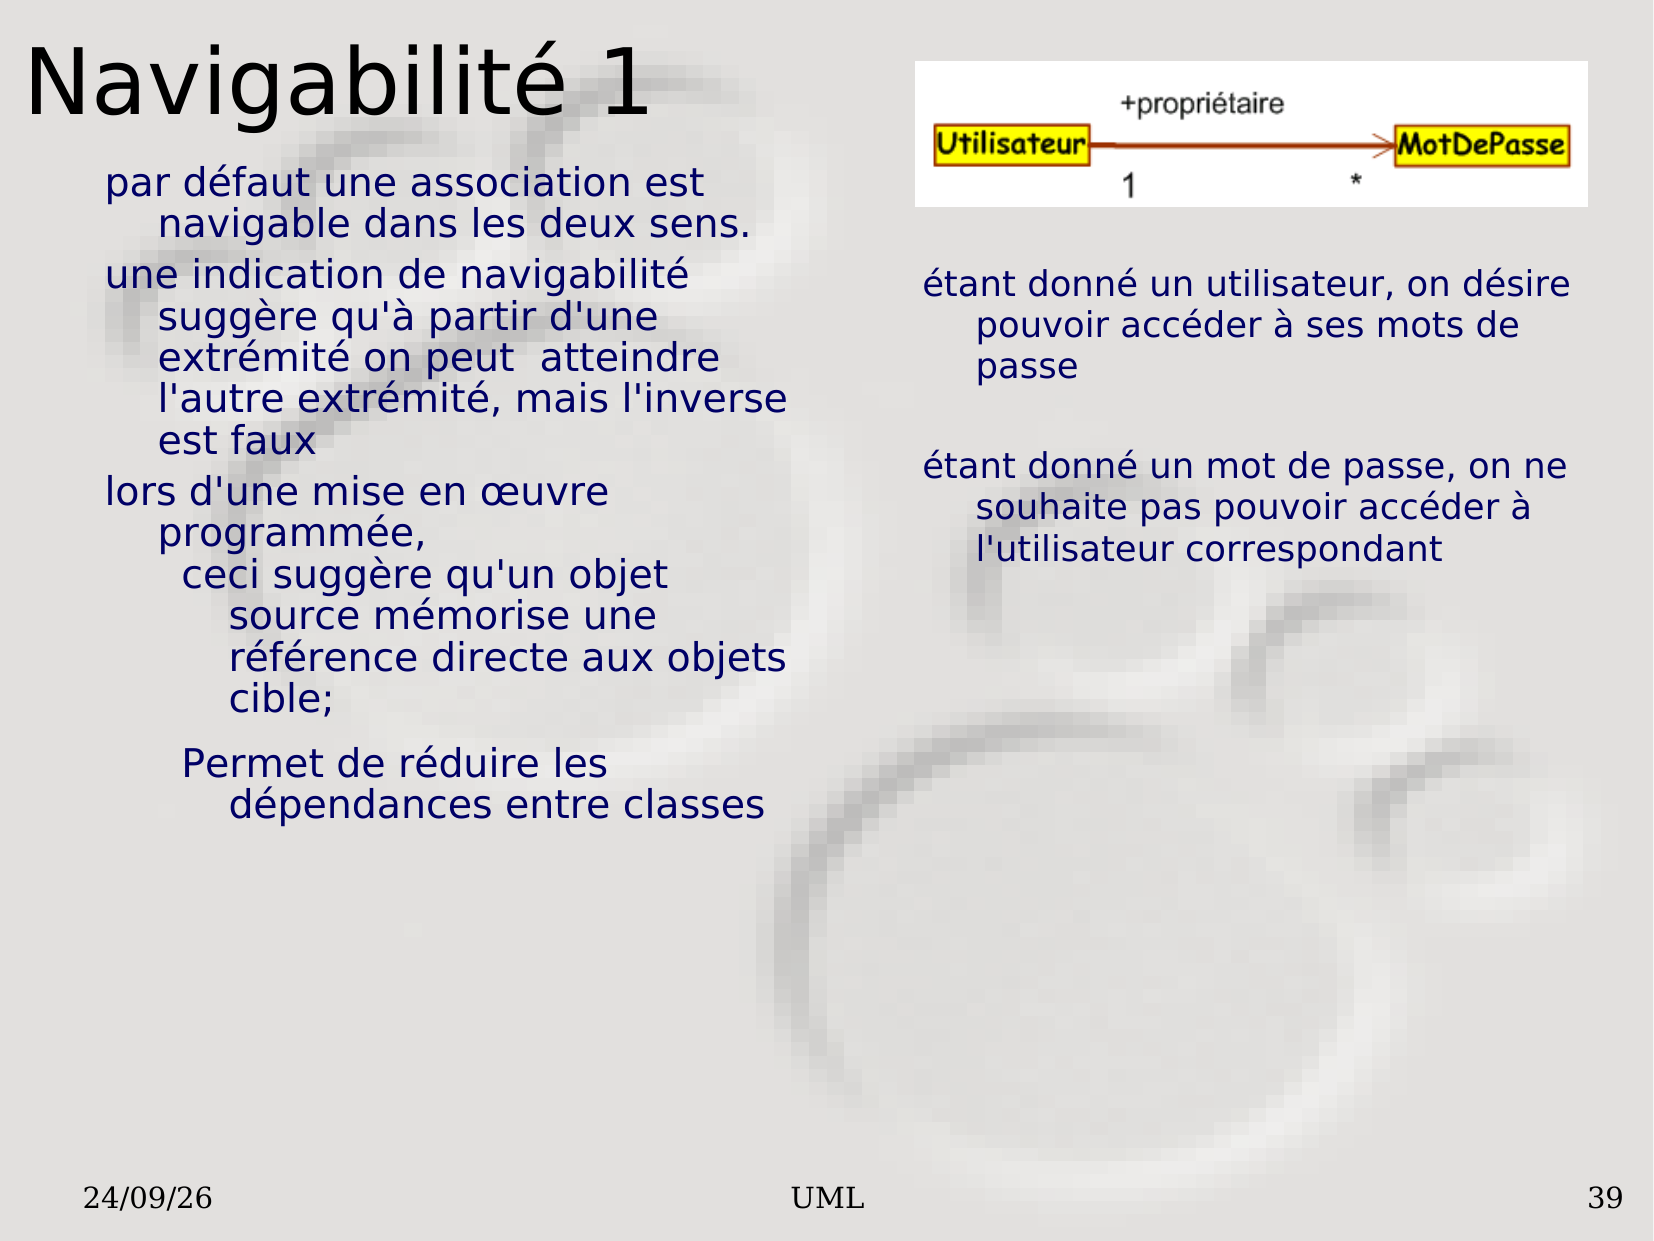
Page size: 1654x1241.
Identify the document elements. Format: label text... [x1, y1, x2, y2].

picture [0, 0, 1654, 1241]
title Navigabilité 1 [8, 21, 1538, 144]
list par défaut une association est navigable dans les deux sens. une indication de navigabilité suggère qu'à partir d'une extrémité on peut atteindre l'autre extrémité, mais l'inverse est faux lors d'une mise en œuvre programmée, ceci suggère qu'un objet source mémorise une référence directe aux objets cible; Permet de réduire les dépendances entre classes [72, 155, 822, 905]
list étant donné un utilisateur, on désire pouvoir accéder à ses mots de passe étant donné un mot de passe, on ne souhaite pas pouvoir accéder à l'utilisateur correspondant [889, 255, 1640, 680]
